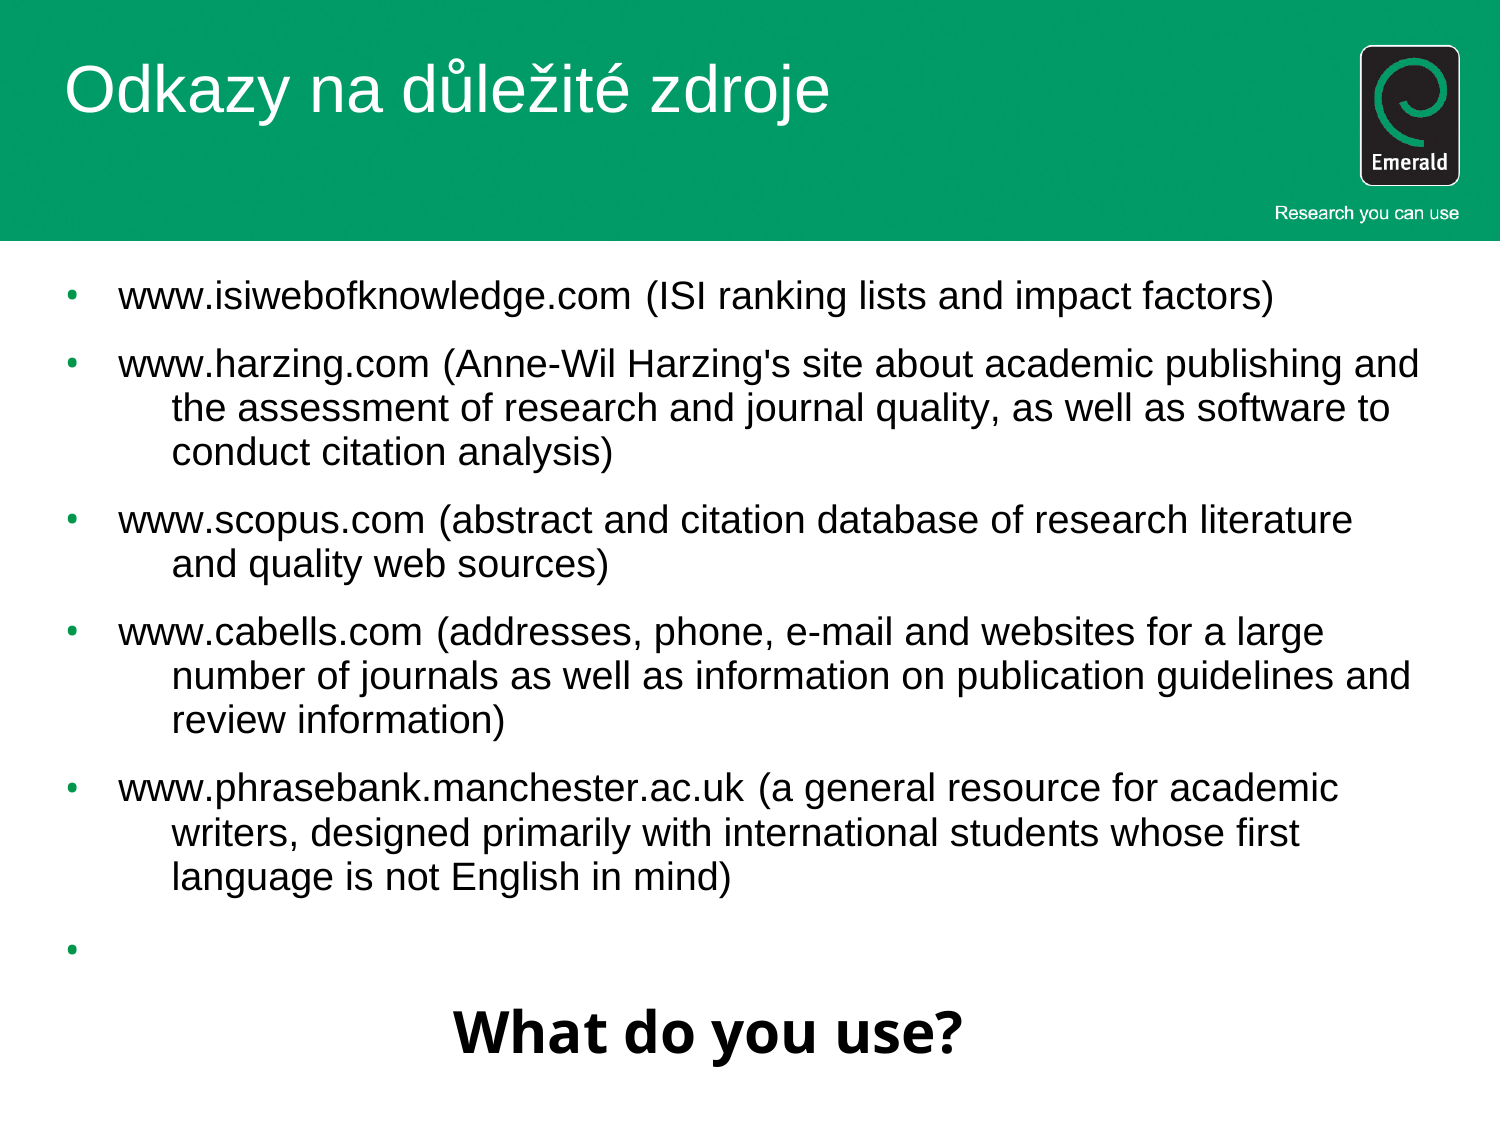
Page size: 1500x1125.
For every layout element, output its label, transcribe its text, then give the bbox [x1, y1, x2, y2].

text_box What do you use? [100, 987, 1317, 1073]
list www.isiwebofknowledge.com (ISI ranking lists and impact factors) www.harzing.com (Anne-Wil Harzing's site about academic publishing and the assessment of research and journal quality, as well as software to conduct citation analysis) www.scopus.com (abstract and citation database of research literature and quality web sources) www.cabells.com (addresses, phone, e-mail and websites for a large number of journals as well as information on publication guidelines and review information) www.phrasebank.manchester.ac.uk (a general resource for academic writers, designed primarily with international students whose first language is not English in mind) [64, 274, 1425, 905]
title Odkazy na důležité zdroje [64, 54, 1253, 236]
